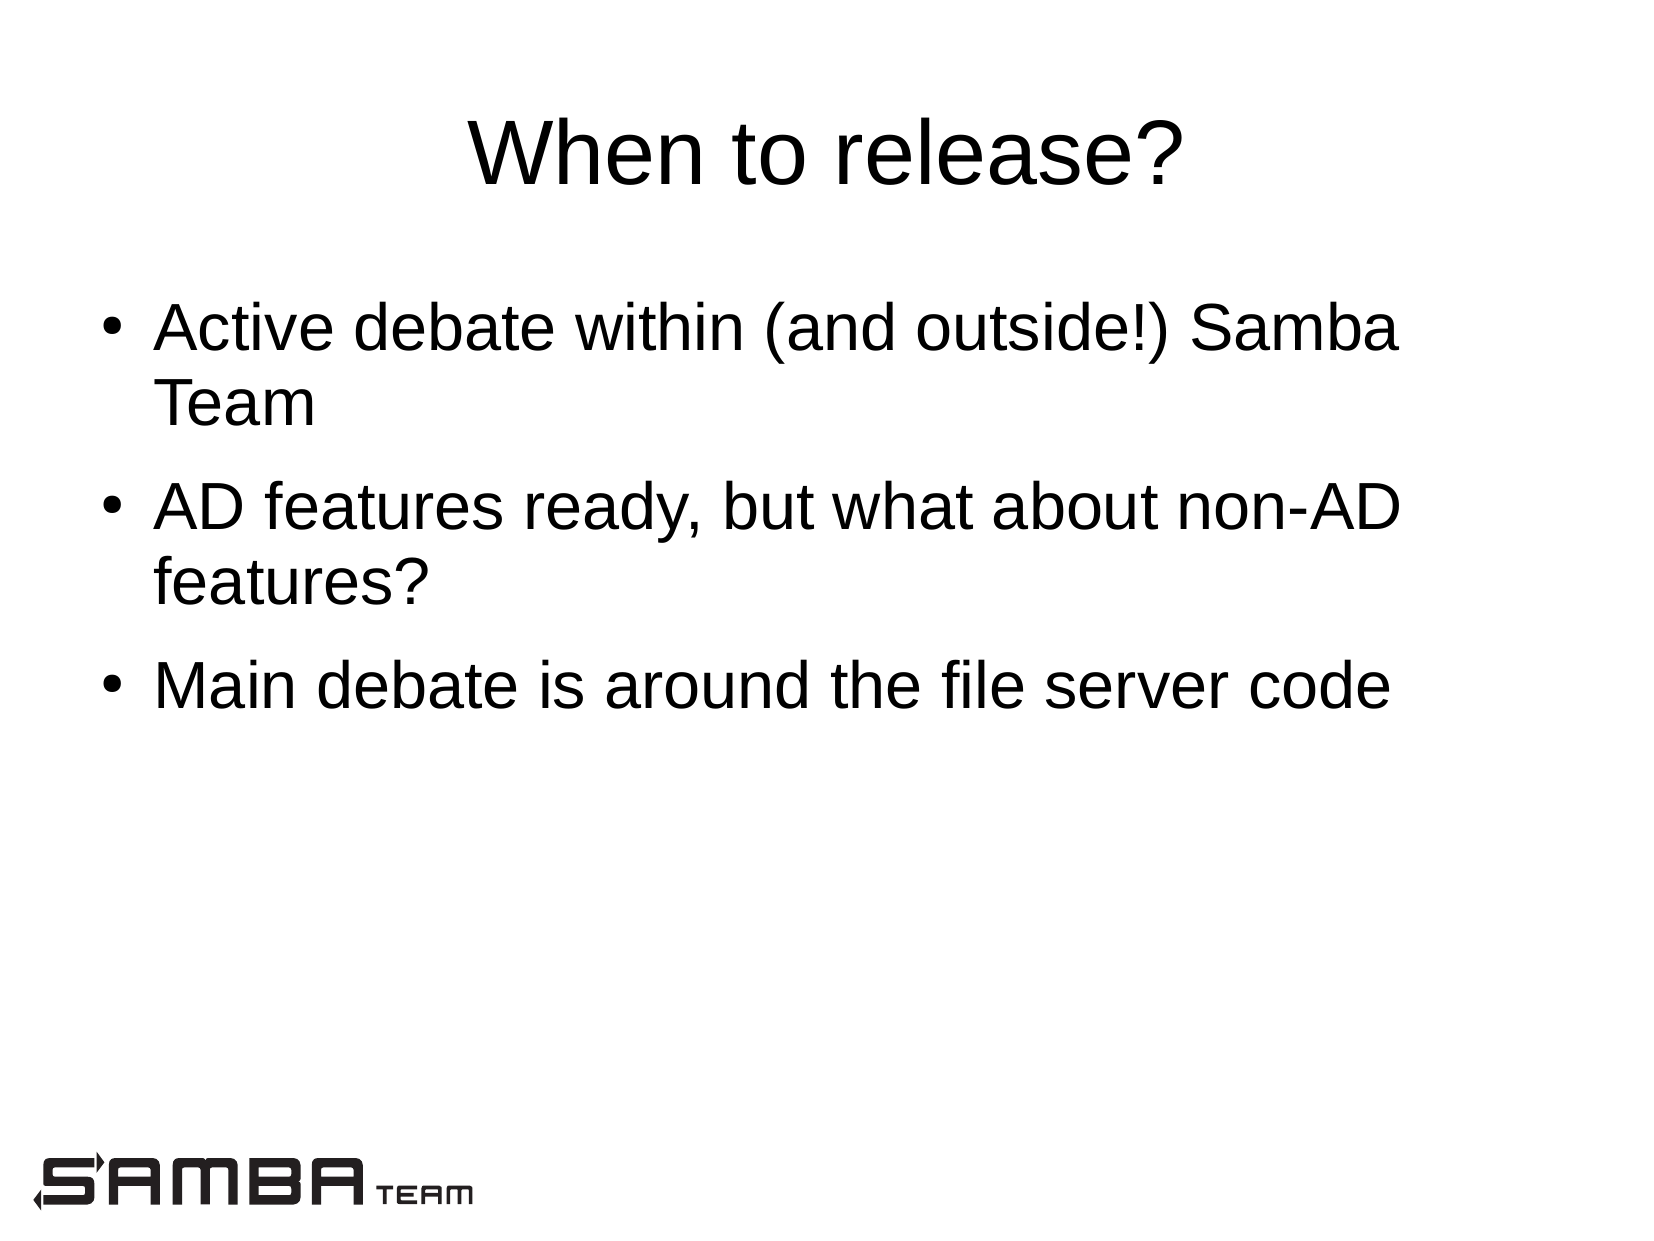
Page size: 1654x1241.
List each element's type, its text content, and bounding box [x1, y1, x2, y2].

title When to release? [82, 49, 1571, 257]
list Active debate within (and outside!) Samba Team AD features ready, but what about non-AD features? Main debate is around the file server code [82, 290, 1571, 1109]
